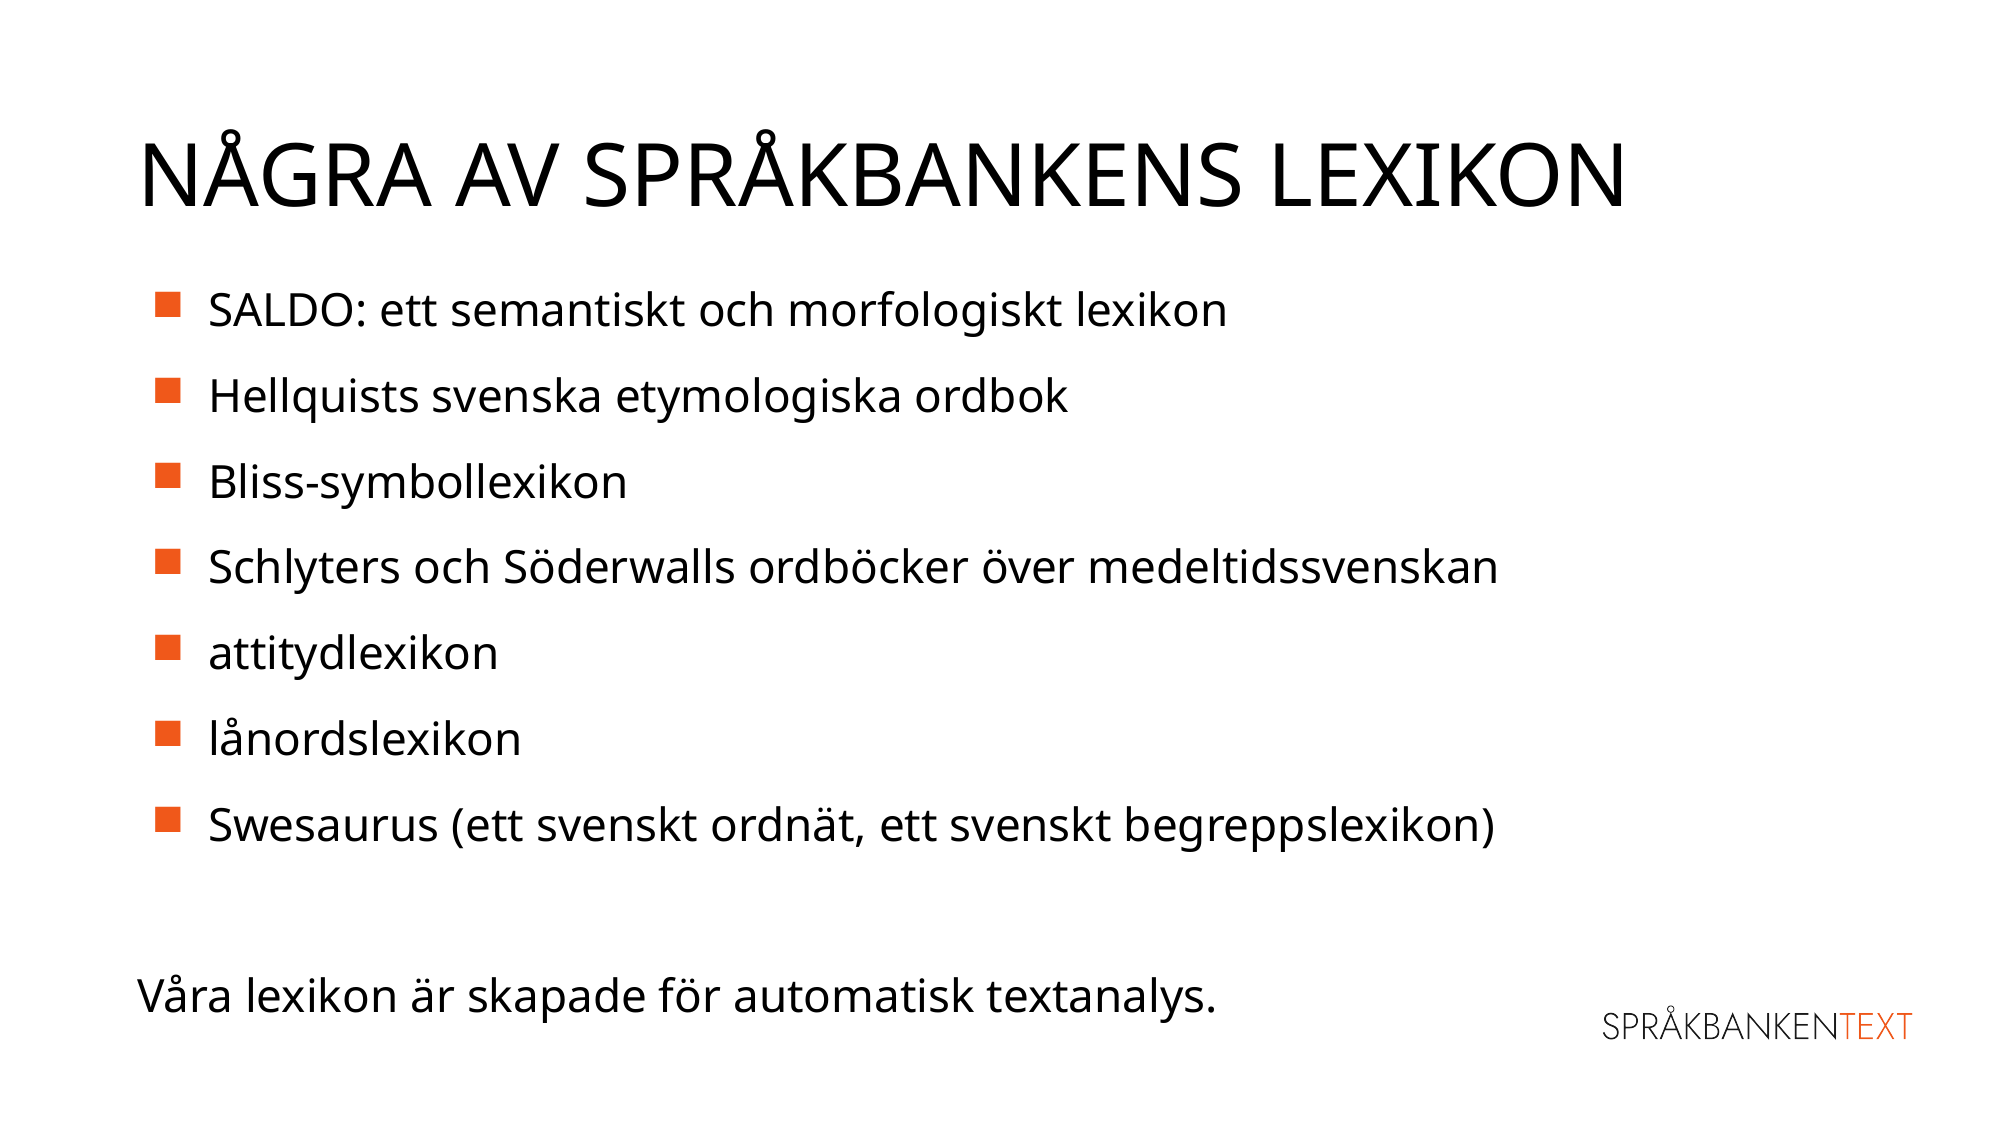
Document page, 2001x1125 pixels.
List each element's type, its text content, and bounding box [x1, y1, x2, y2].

list SALDO: ett semantiskt och morfologiskt lexikon Hellquists svenska etymologiska ordbok Bliss-symbollexikon Schlyters och Söderwalls ordböcker över medeltidssvenskan attitydlexikon lånordslexikon Swesaurus (ett svenskt ordnät, ett svenskt begreppslexikon) Våra lexikon är skapade för automatisk textanalys. [137, 281, 1861, 1055]
title Några av Språkbankens lexikon [137, 109, 1863, 236]
picture [1861, 998, 1959, 1125]
